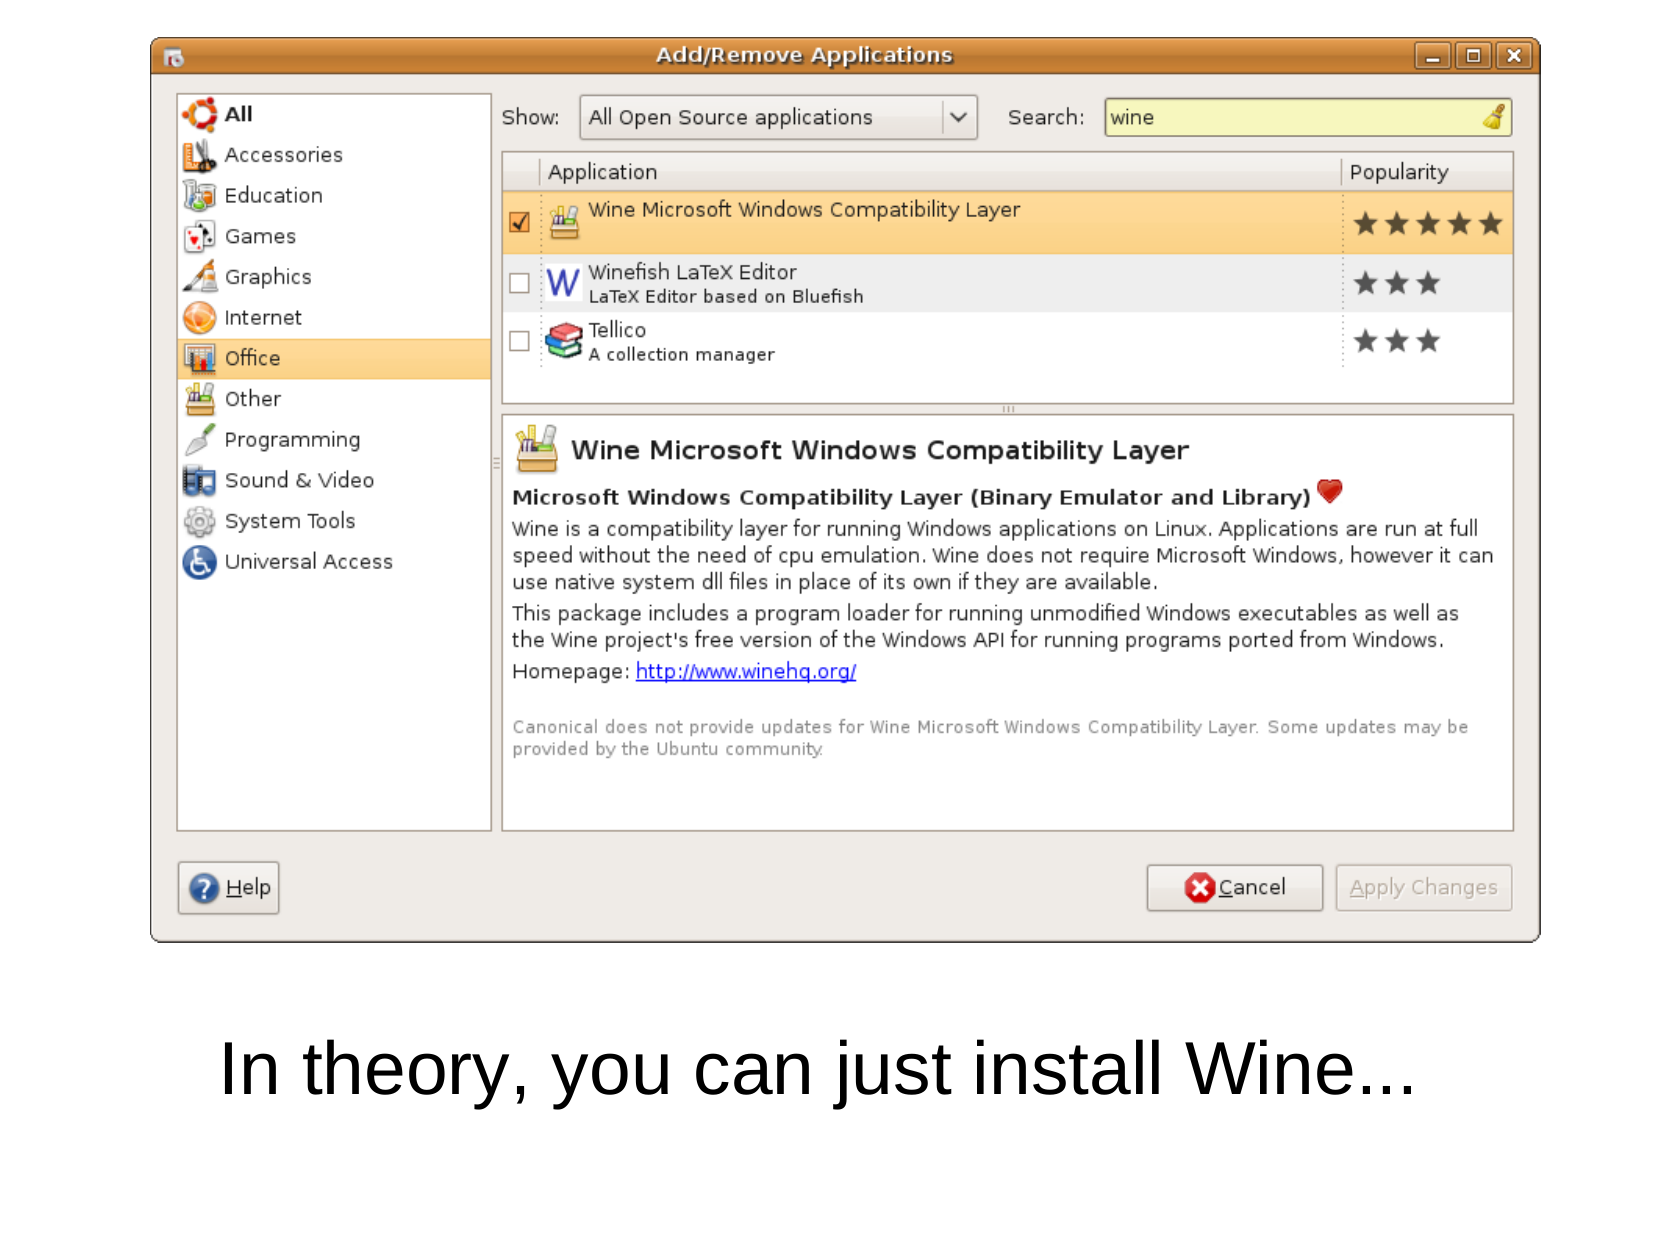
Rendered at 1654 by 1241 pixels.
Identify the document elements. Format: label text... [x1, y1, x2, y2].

picture [150, 37, 1541, 943]
title In theory, you can just install Wine... [74, 975, 1563, 1168]
